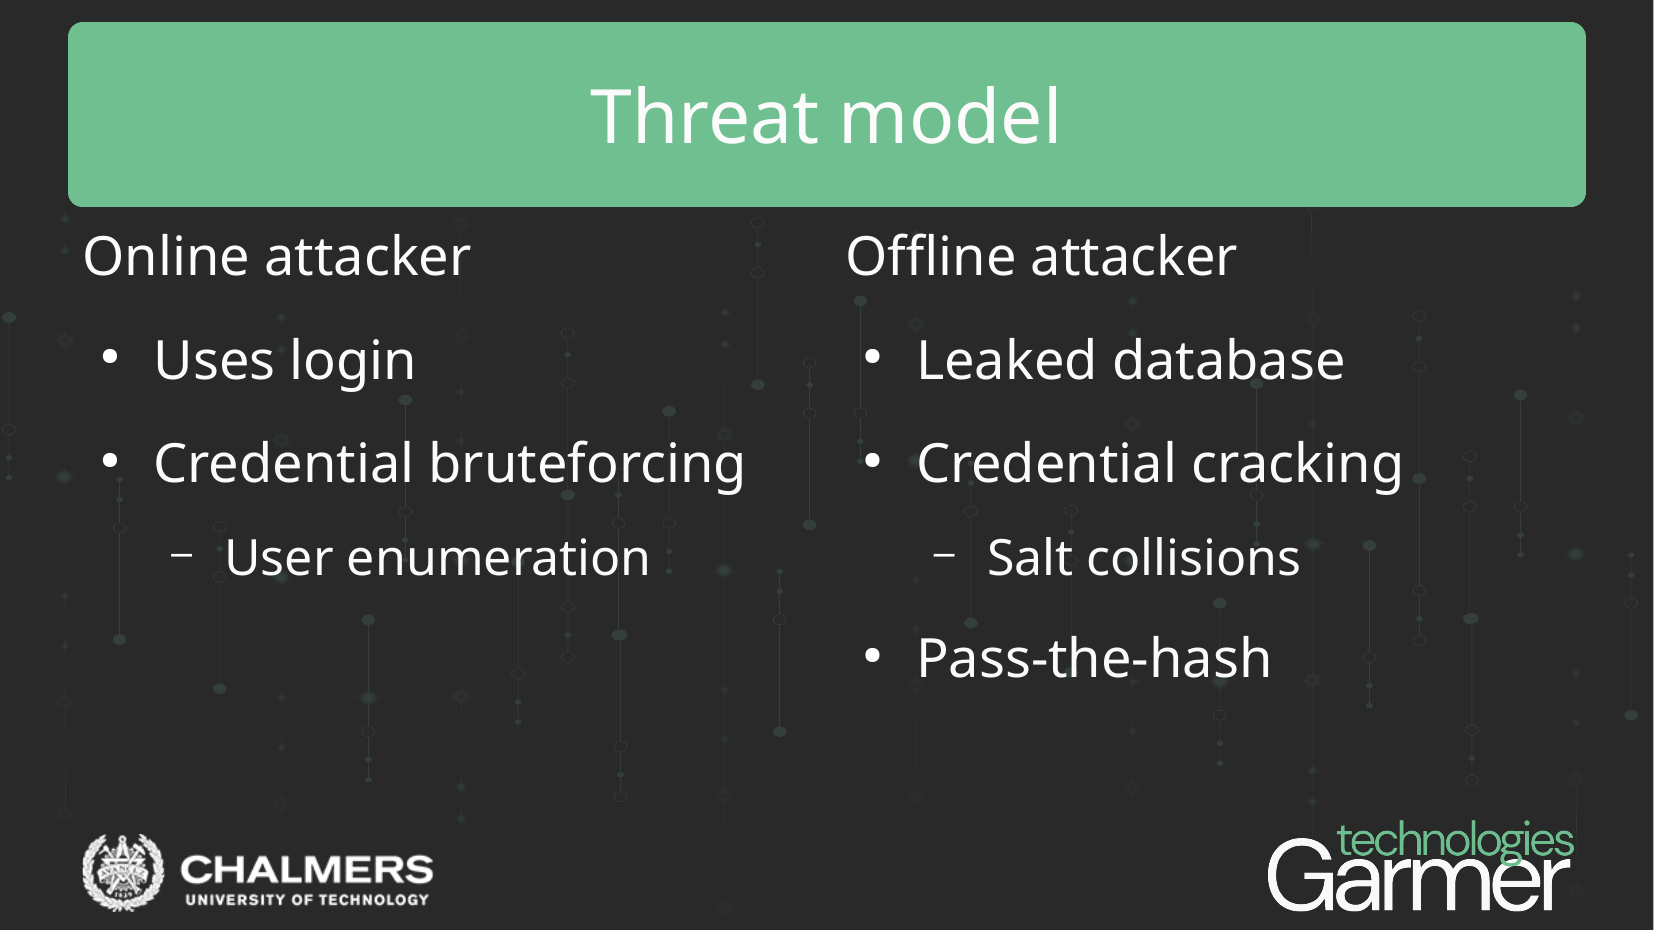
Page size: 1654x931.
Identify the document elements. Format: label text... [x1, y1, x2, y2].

list Online attacker Uses login Credential bruteforcing User enumeration [82, 217, 809, 758]
picture [82, 834, 443, 912]
title Threat model [82, 37, 1571, 193]
list Offline attacker Leaked database Credential cracking Salt collisions Pass-the-hash [845, 217, 1572, 758]
picture [1246, 807, 1607, 912]
